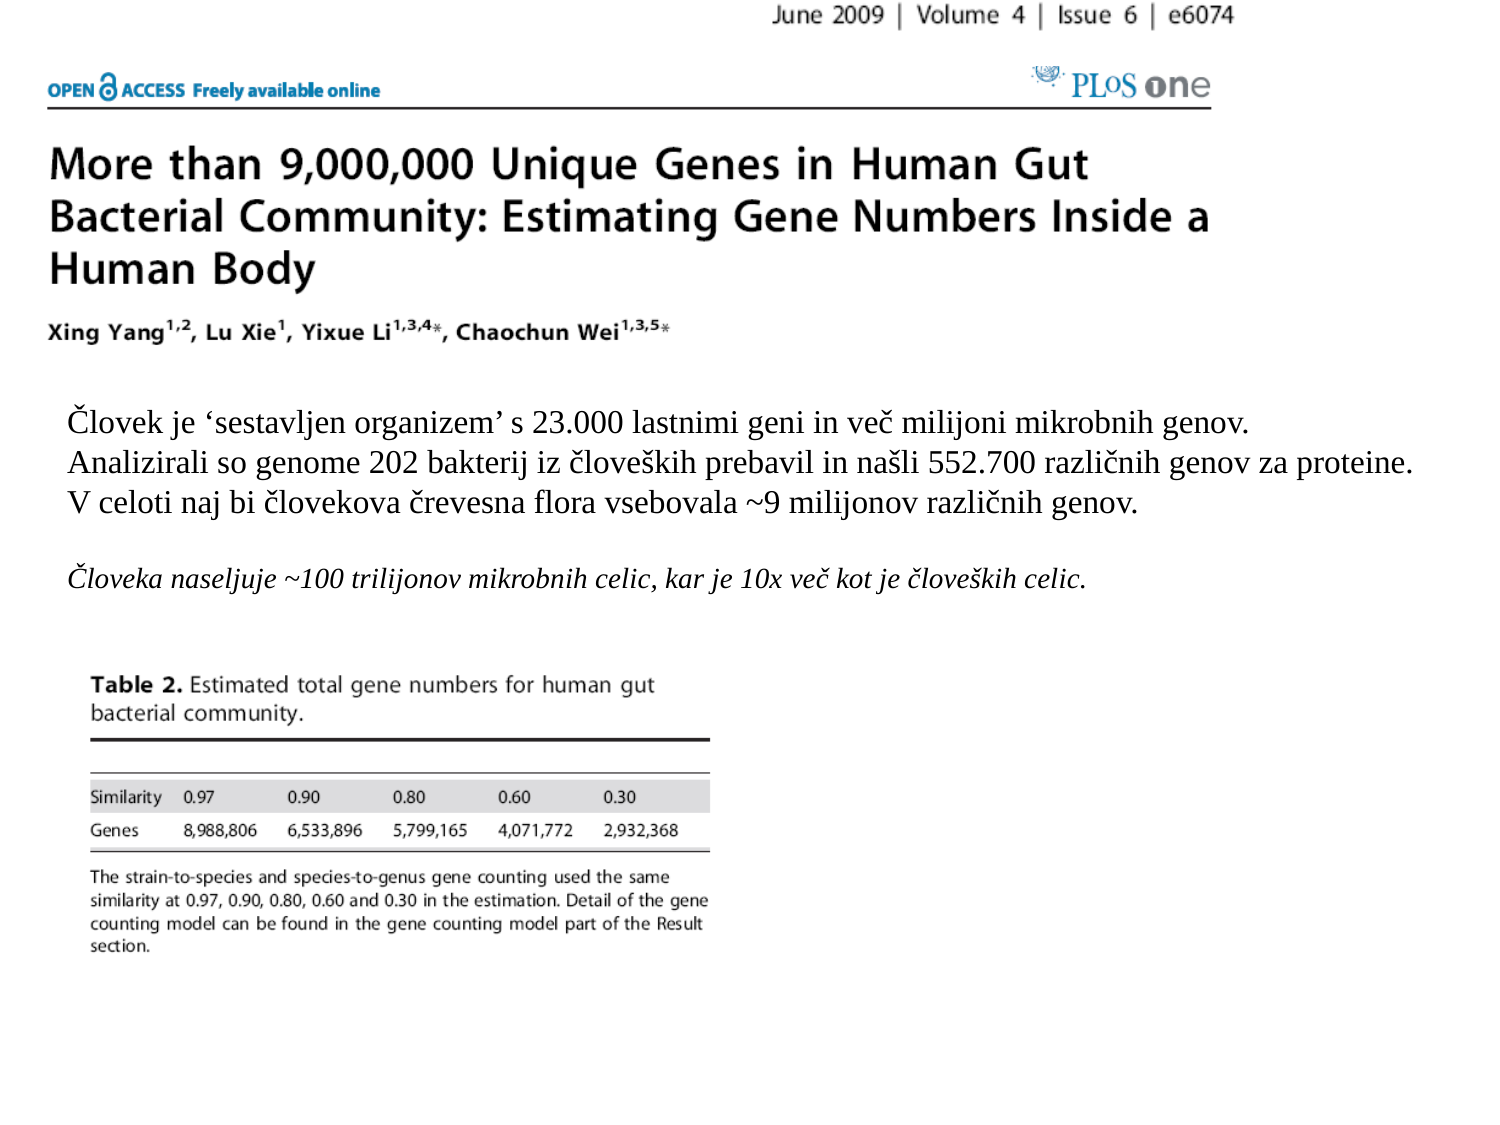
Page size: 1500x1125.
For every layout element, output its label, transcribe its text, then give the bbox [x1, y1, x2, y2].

text_box Človek je ‘sestavljen organizem’ s 23.000 lastnimi geni in več milijoni mikrobnih genov. Analizirali so genome 202 bakterij iz človeških prebavil in našli 552.700 različnih genov za proteine. V celoti naj bi človekova črevesna flora vsebovala ~9 milijonov različnih genov. Človeka naseljuje ~100 trilijonov mikrobnih celic, kar je 10x več kot je človeških celic. [52, 392, 1431, 678]
picture [761, 0, 1238, 35]
picture [88, 678, 714, 956]
picture [29, 66, 1218, 349]
